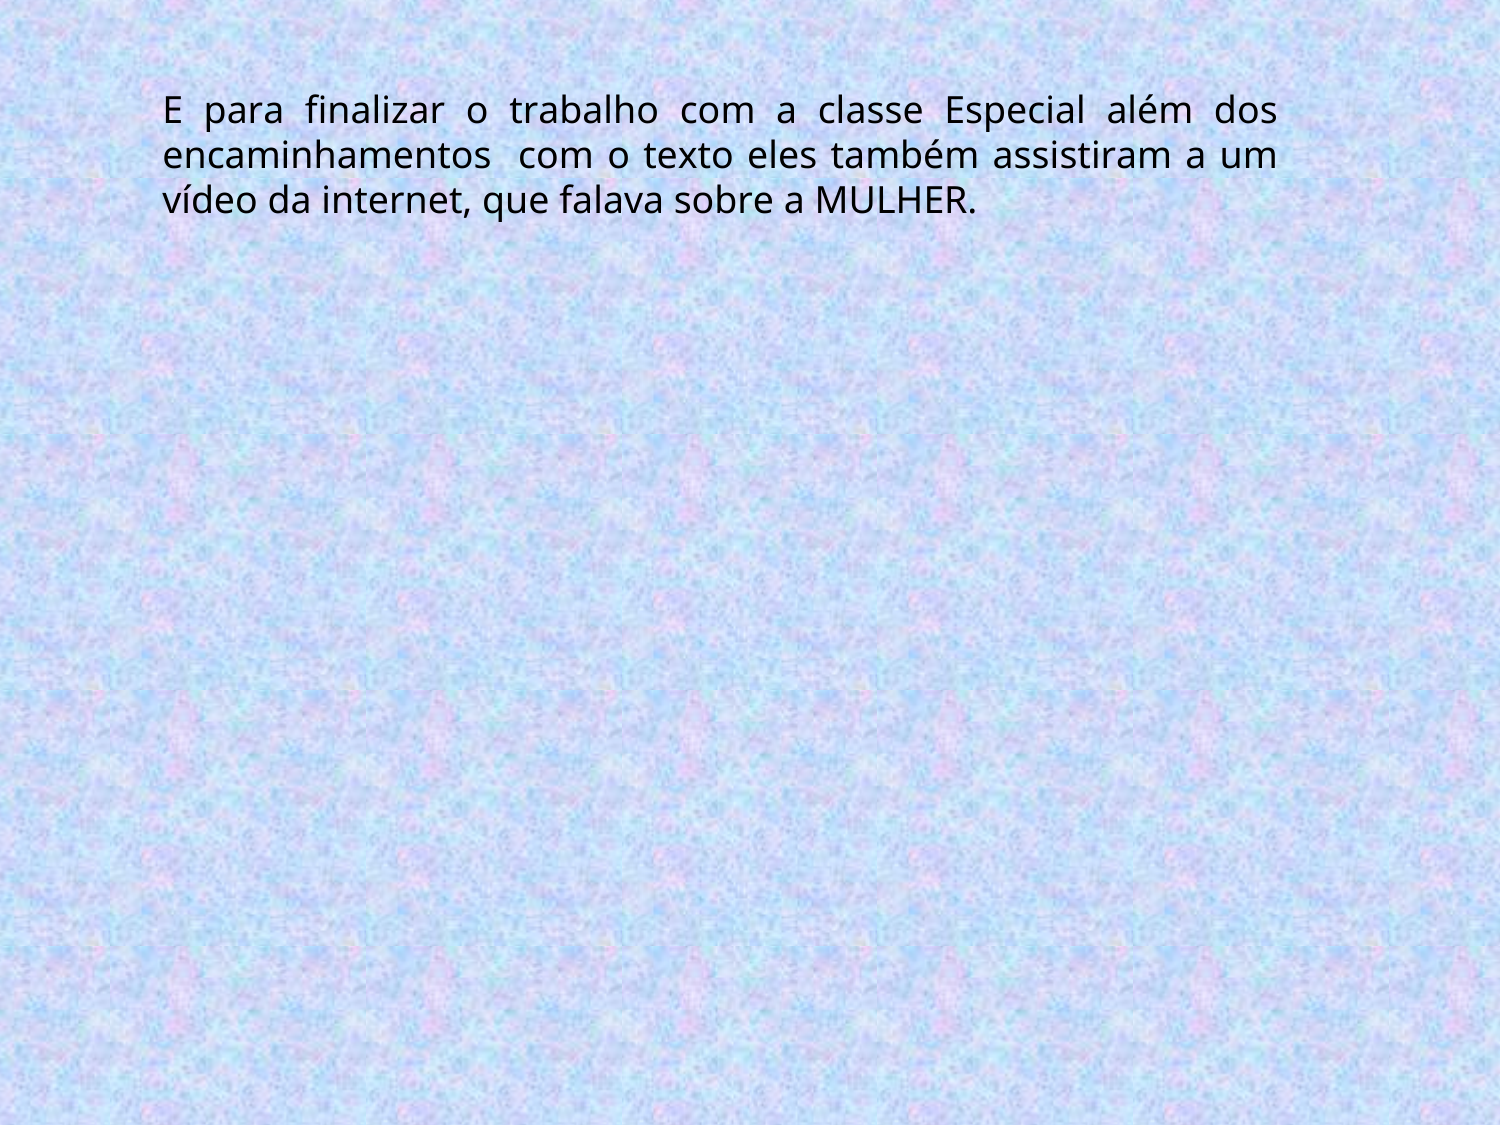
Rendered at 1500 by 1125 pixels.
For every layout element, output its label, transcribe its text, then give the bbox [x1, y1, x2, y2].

picture [0, 0, 1500, 1125]
text_box E para finalizar o trabalho com a classe Especial além dos encaminhamentos com o texto eles também assistiram a um vídeo da internet, que falava sobre a MULHER. [147, 78, 1294, 274]
